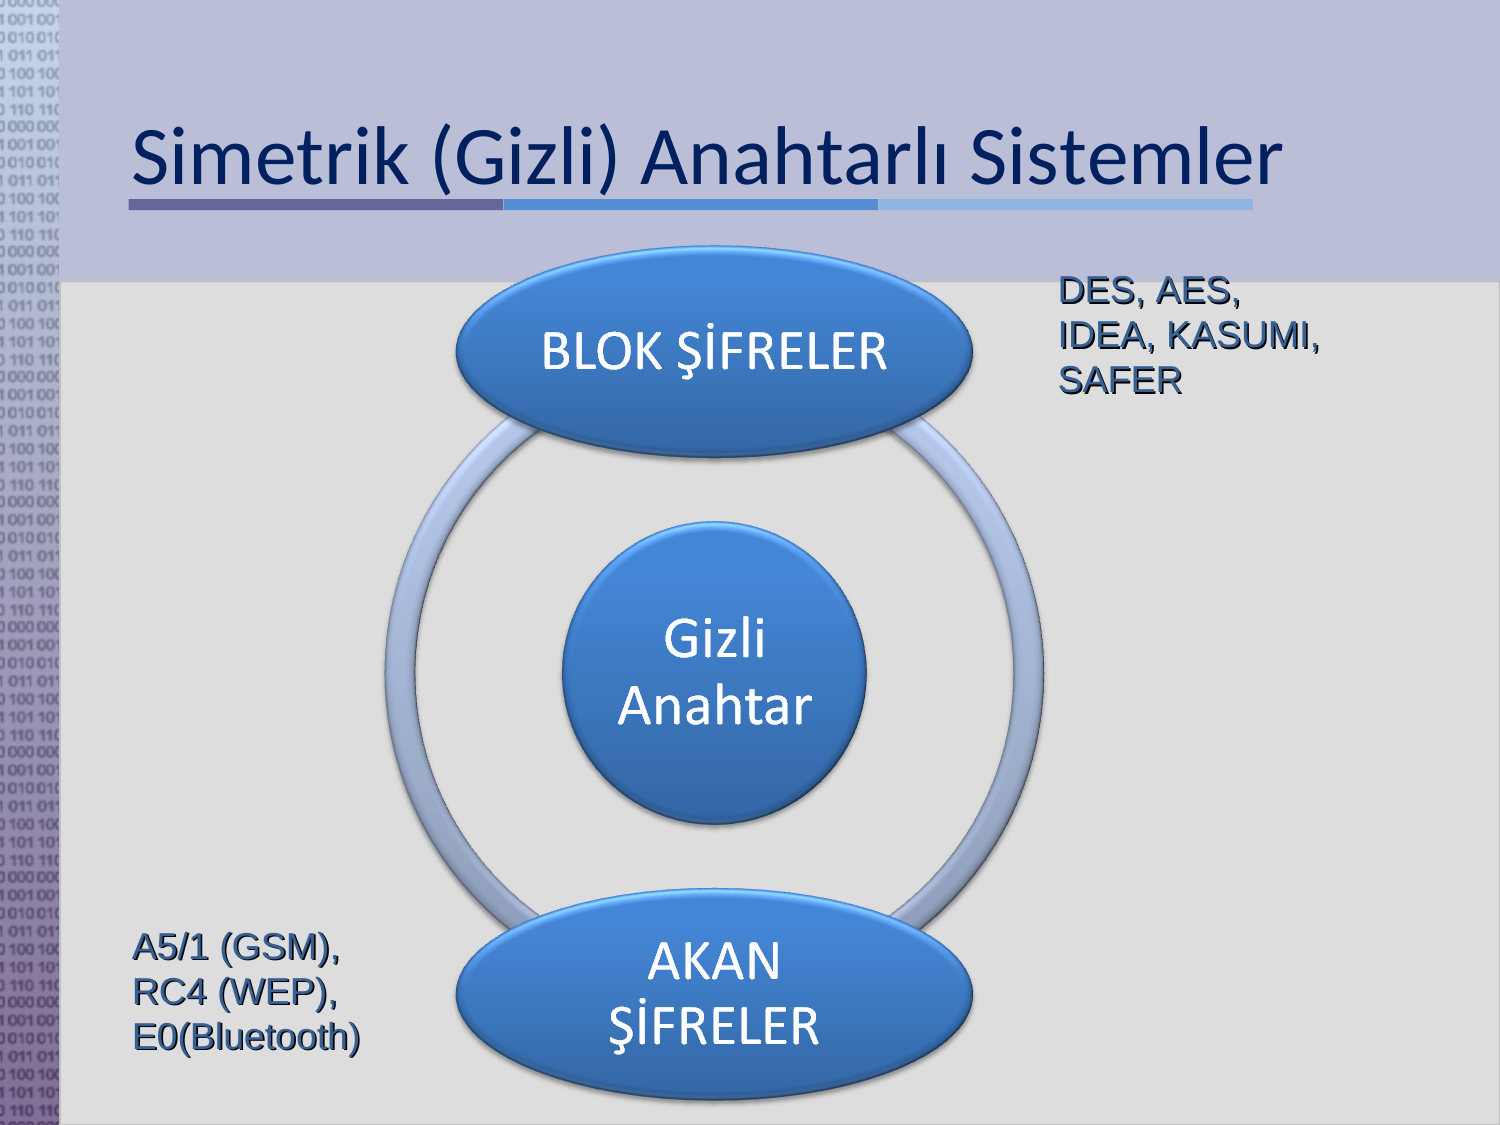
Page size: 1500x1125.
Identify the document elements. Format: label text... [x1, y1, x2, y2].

picture [69, 240, 1360, 1114]
text_box DES, AES, IDEA, KASUMI, SAFER [1042, 257, 1365, 409]
picture [0, 0, 60, 1125]
text_box [128, 199, 1253, 211]
text_box Simetrik (Gizli) Anahtarlı Sistemler [117, 93, 1383, 210]
text_box A5/1 (GSM), RC4 (WEP), E0(Bluetooth) [117, 913, 387, 1065]
